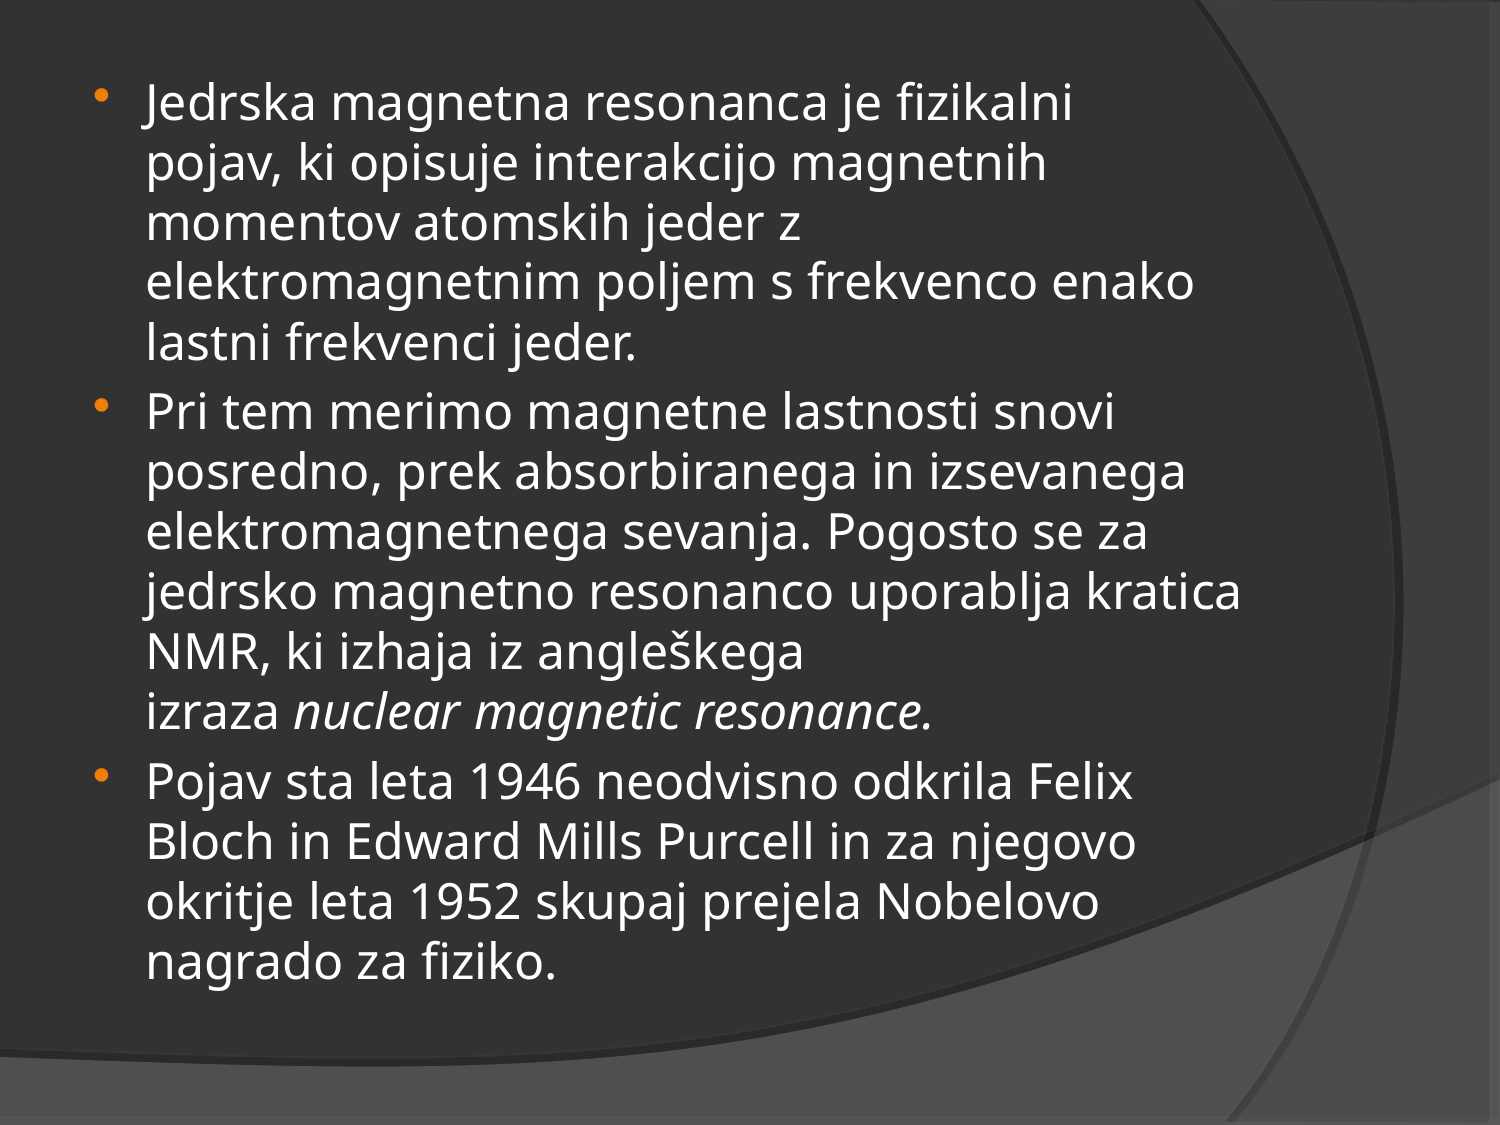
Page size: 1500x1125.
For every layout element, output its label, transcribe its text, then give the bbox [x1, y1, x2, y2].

list Jedrska magnetna resonanca je fizikalni pojav, ki opisuje interakcijo magnetnih momentov atomskih jeder z elektromagnetnim poljem s frekvenco enako lastni frekvenci jeder. Pri tem merimo magnetne lastnosti snovi posredno, prek absorbiranega in izsevanega elektromagnetnega sevanja. Pogosto se za jedrsko magnetno resonanco uporablja kratica NMR, ki izhaja iz angleškega izraza nuclear magnetic resonance. Pojav sta leta 1946 neodvisno odkrila Felix Bloch in Edward Mills Purcell in za njegovo okritje leta 1952 skupaj prejela Nobelovo nagrado za fiziko. [75, 54, 1300, 1005]
